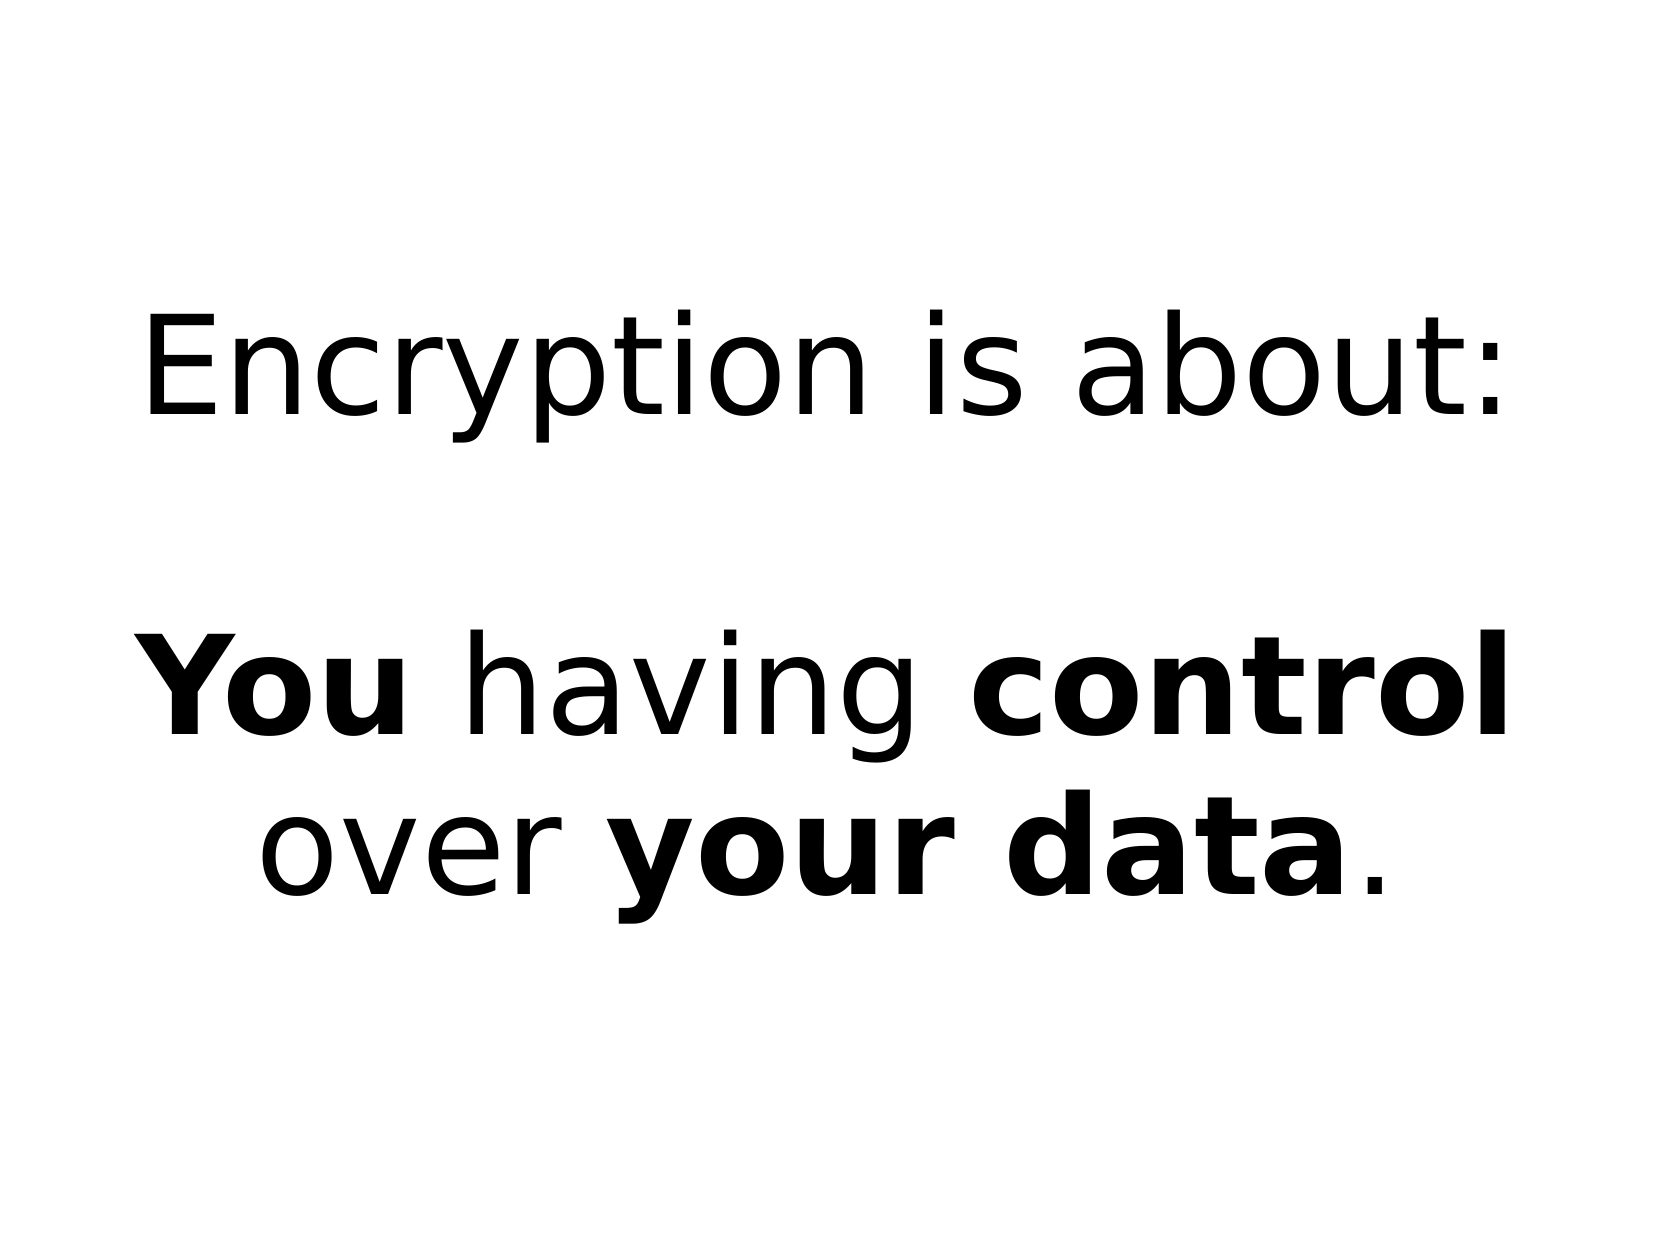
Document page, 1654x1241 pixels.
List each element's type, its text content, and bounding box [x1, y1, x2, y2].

subtitle Encryption is about: You having control over your data. [82, 112, 1571, 1102]
